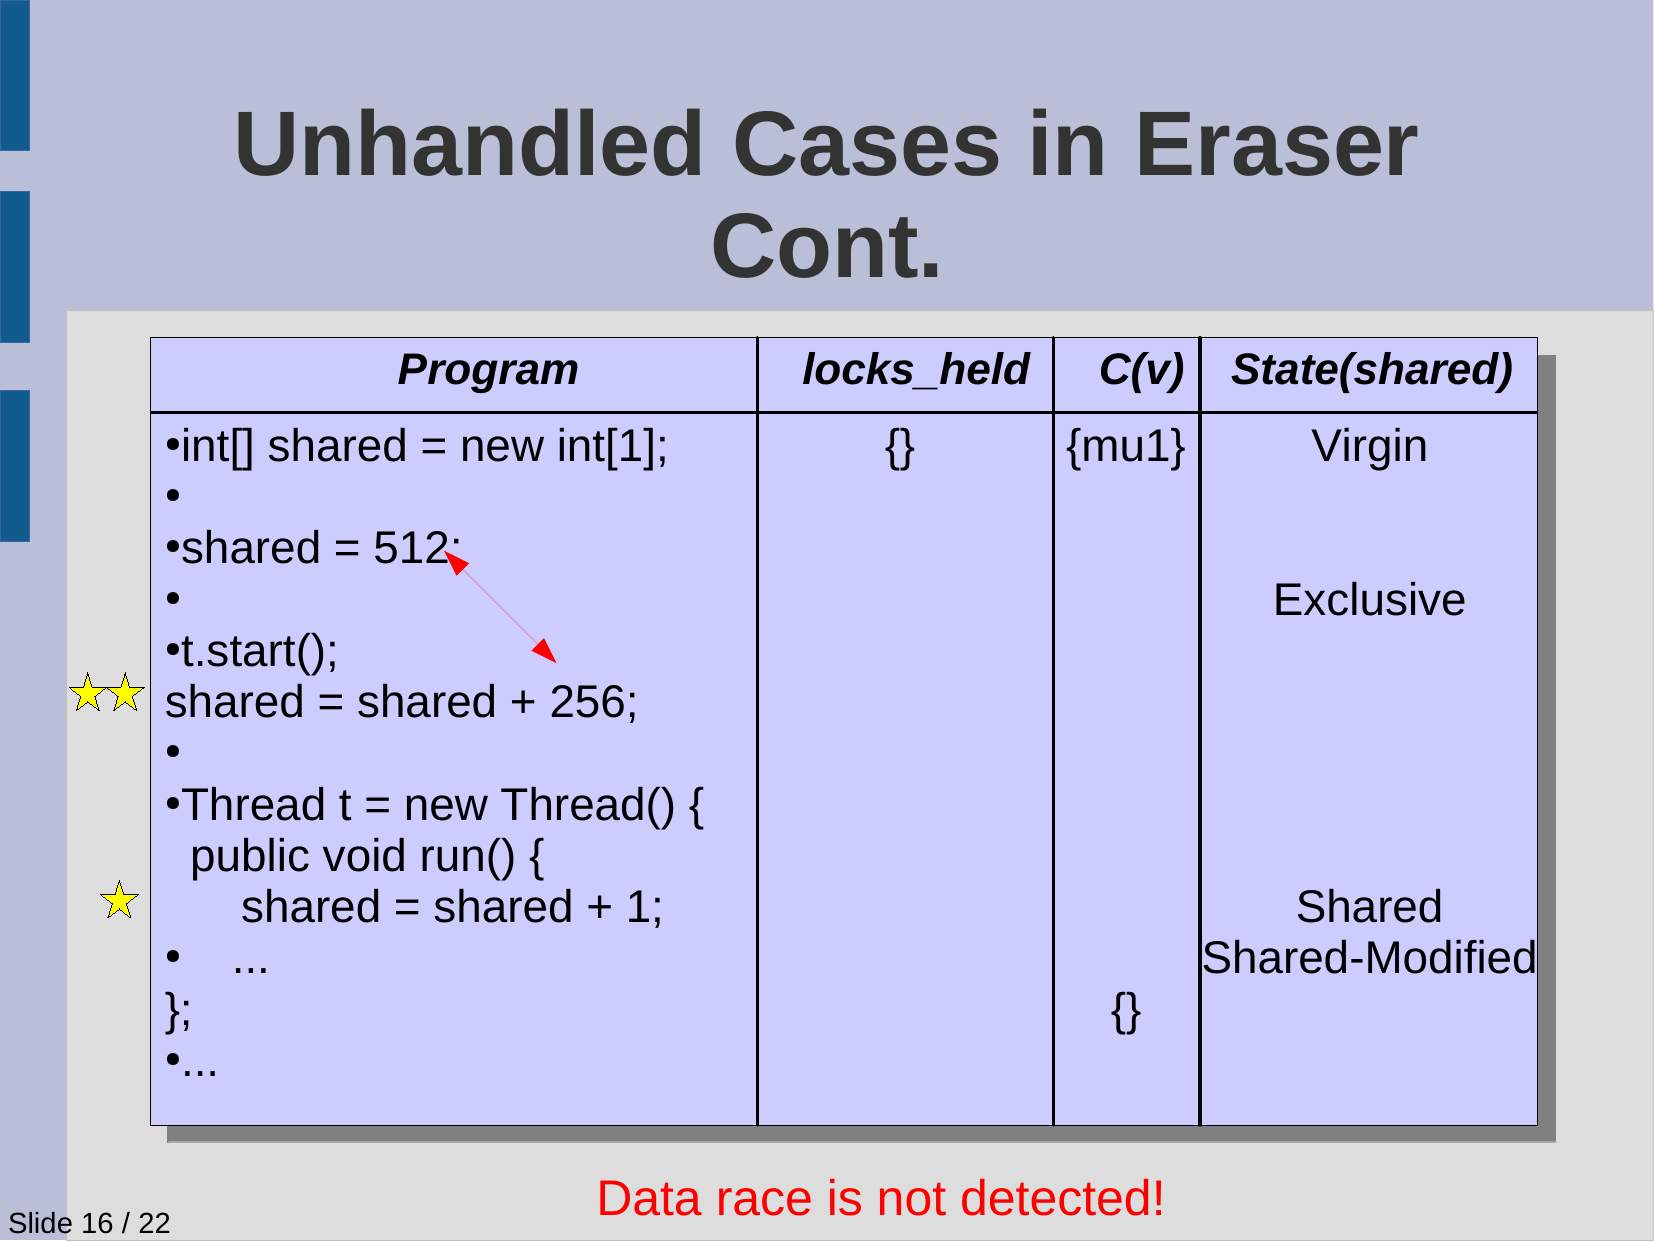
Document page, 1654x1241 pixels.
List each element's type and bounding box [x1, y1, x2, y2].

text_box [150, 337, 1538, 411]
text_box [100, 880, 139, 918]
text_box [69, 672, 145, 711]
text_box [150, 414, 1538, 1126]
